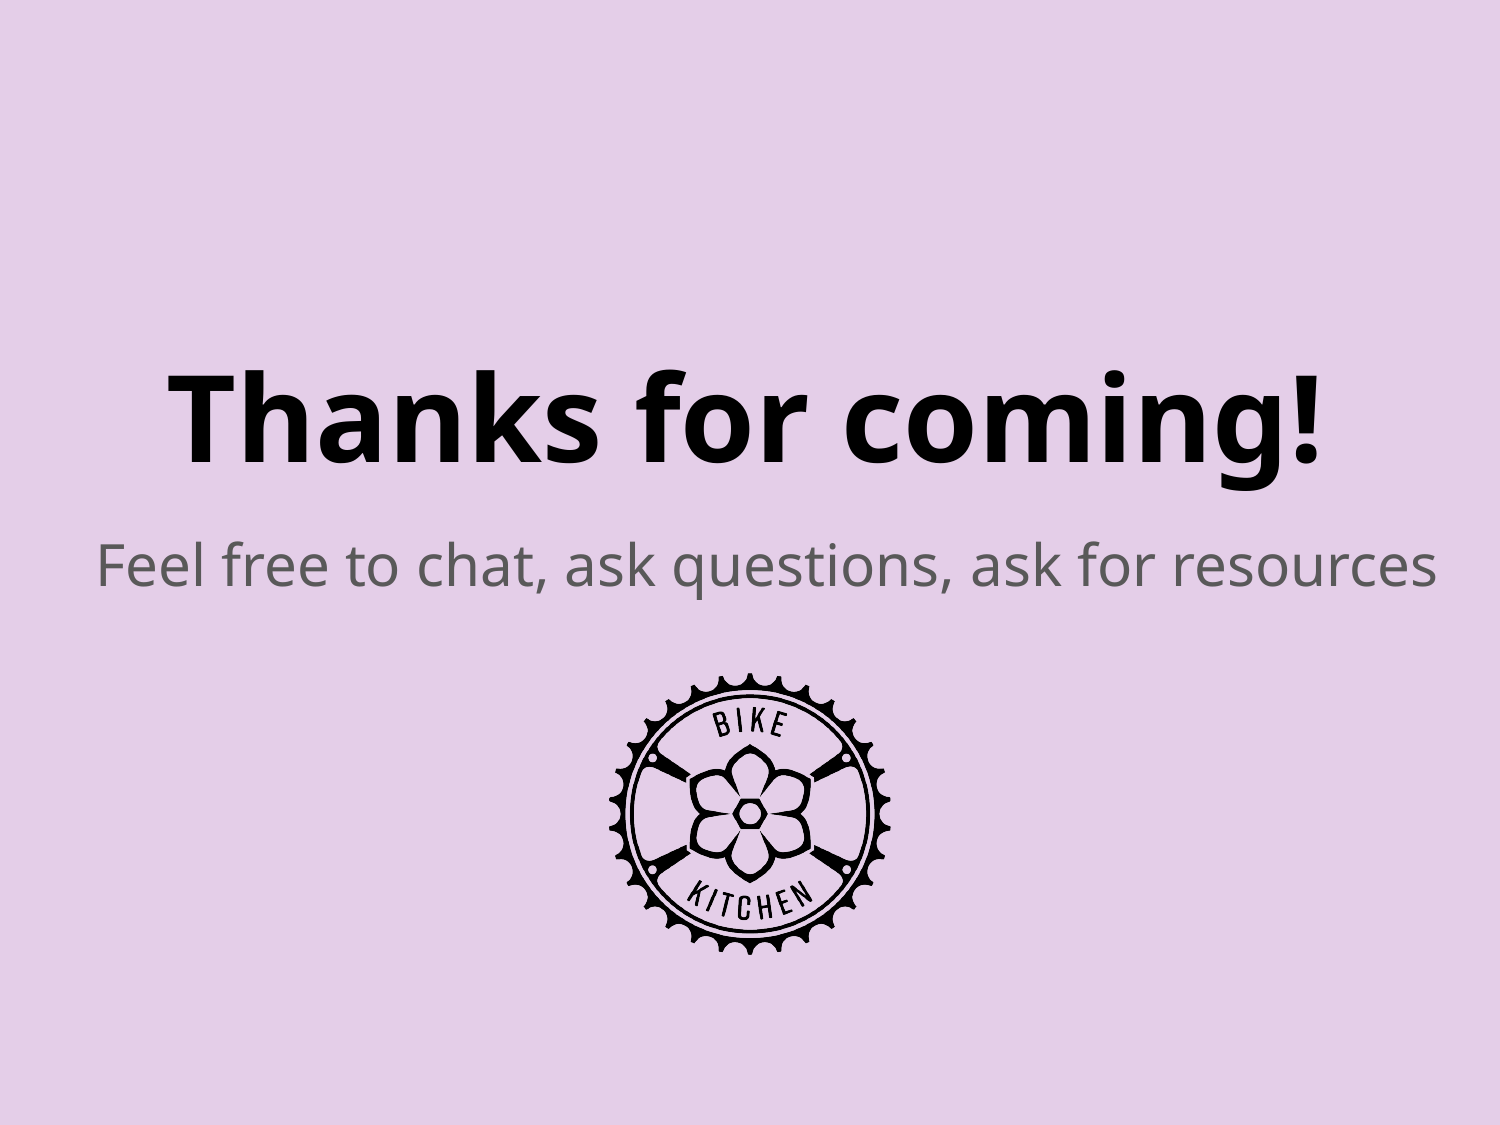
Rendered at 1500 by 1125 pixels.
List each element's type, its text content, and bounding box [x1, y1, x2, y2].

subtitle Feel free to chat, ask questions, ask for resources [68, 513, 1466, 644]
title Thanks for coming! [46, 310, 1445, 503]
picture [609, 673, 891, 955]
